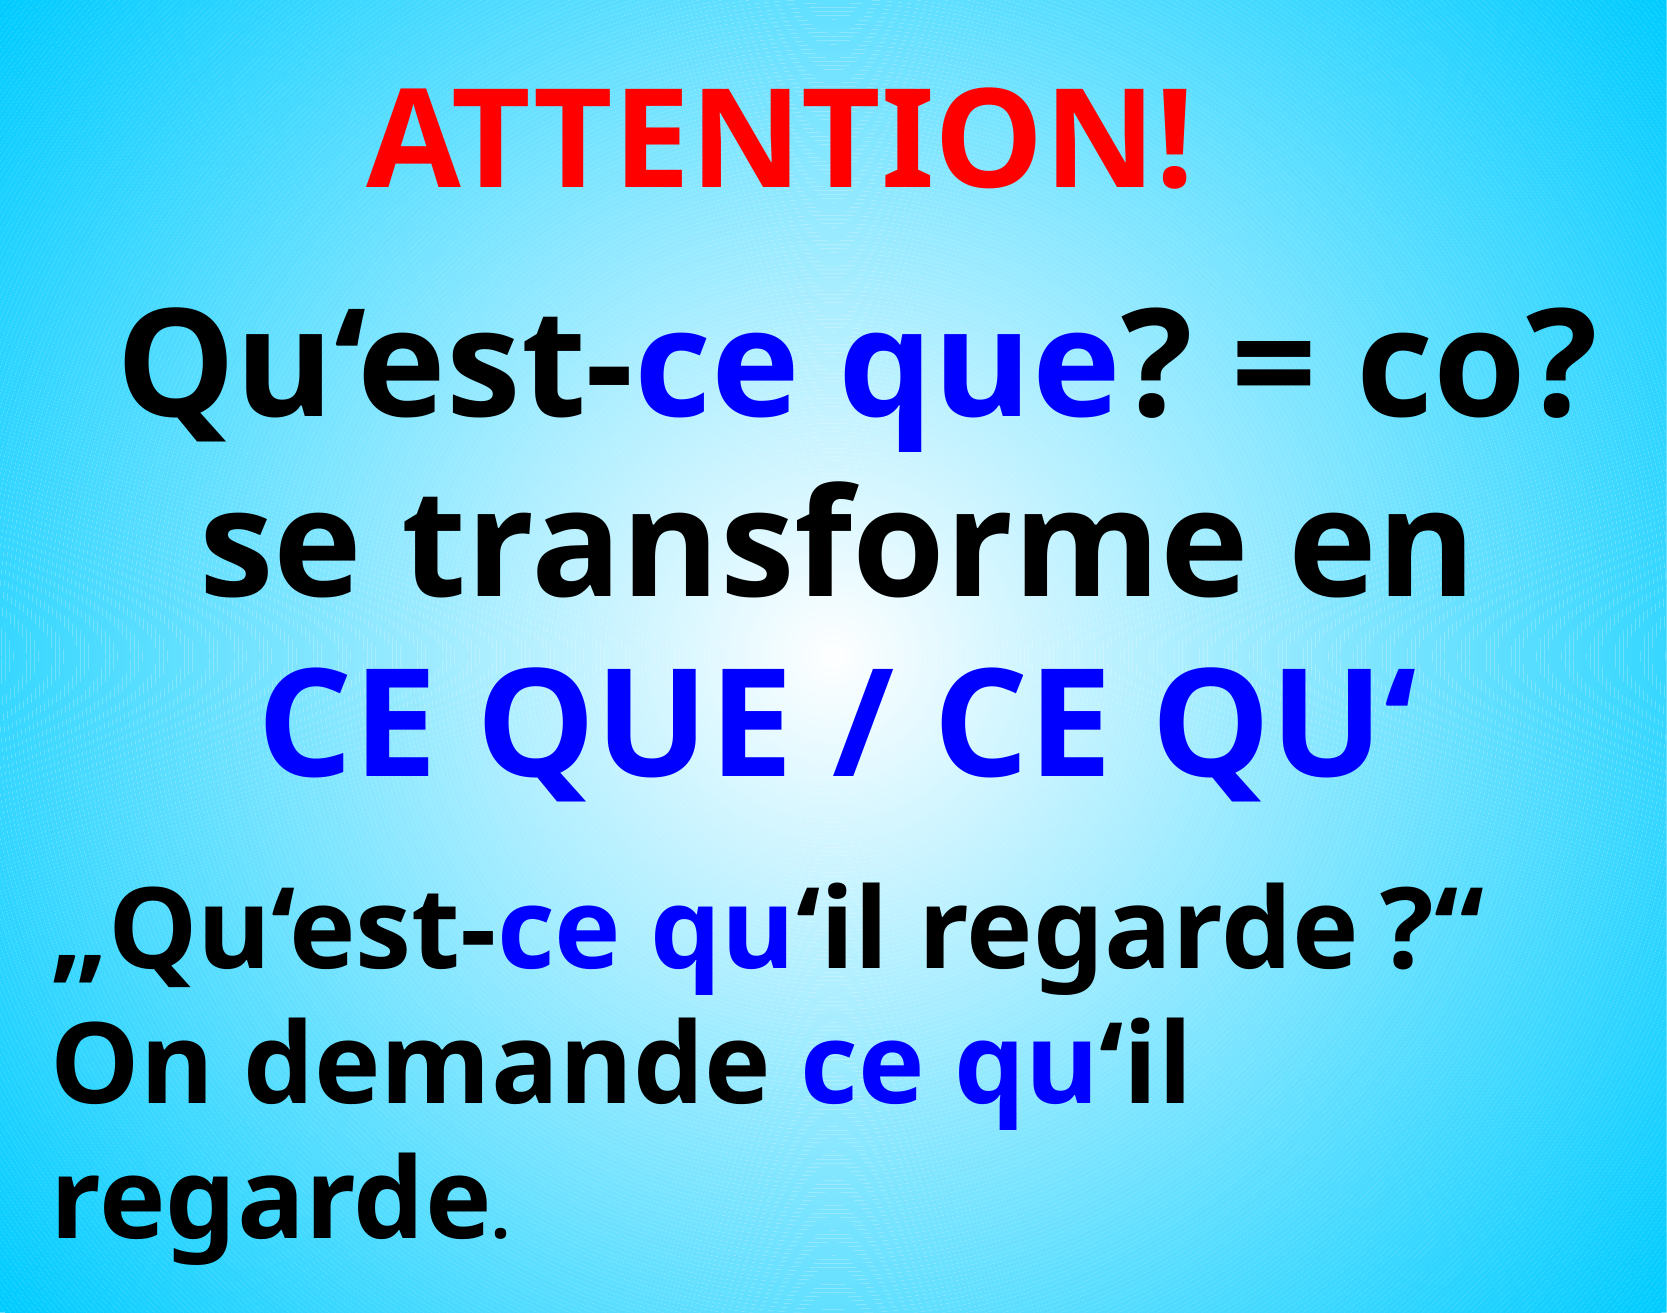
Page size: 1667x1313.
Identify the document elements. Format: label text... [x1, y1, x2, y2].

text_box Qu‘est-ce que? = co? se transforme en CE QUE / CE QU‘ [47, 259, 1667, 815]
text_box ATTENTION! [351, 42, 1360, 223]
text_box „Qu‘est-ce qu‘il regarde ?“ On demande ce qu‘il regarde. [35, 848, 1667, 1134]
